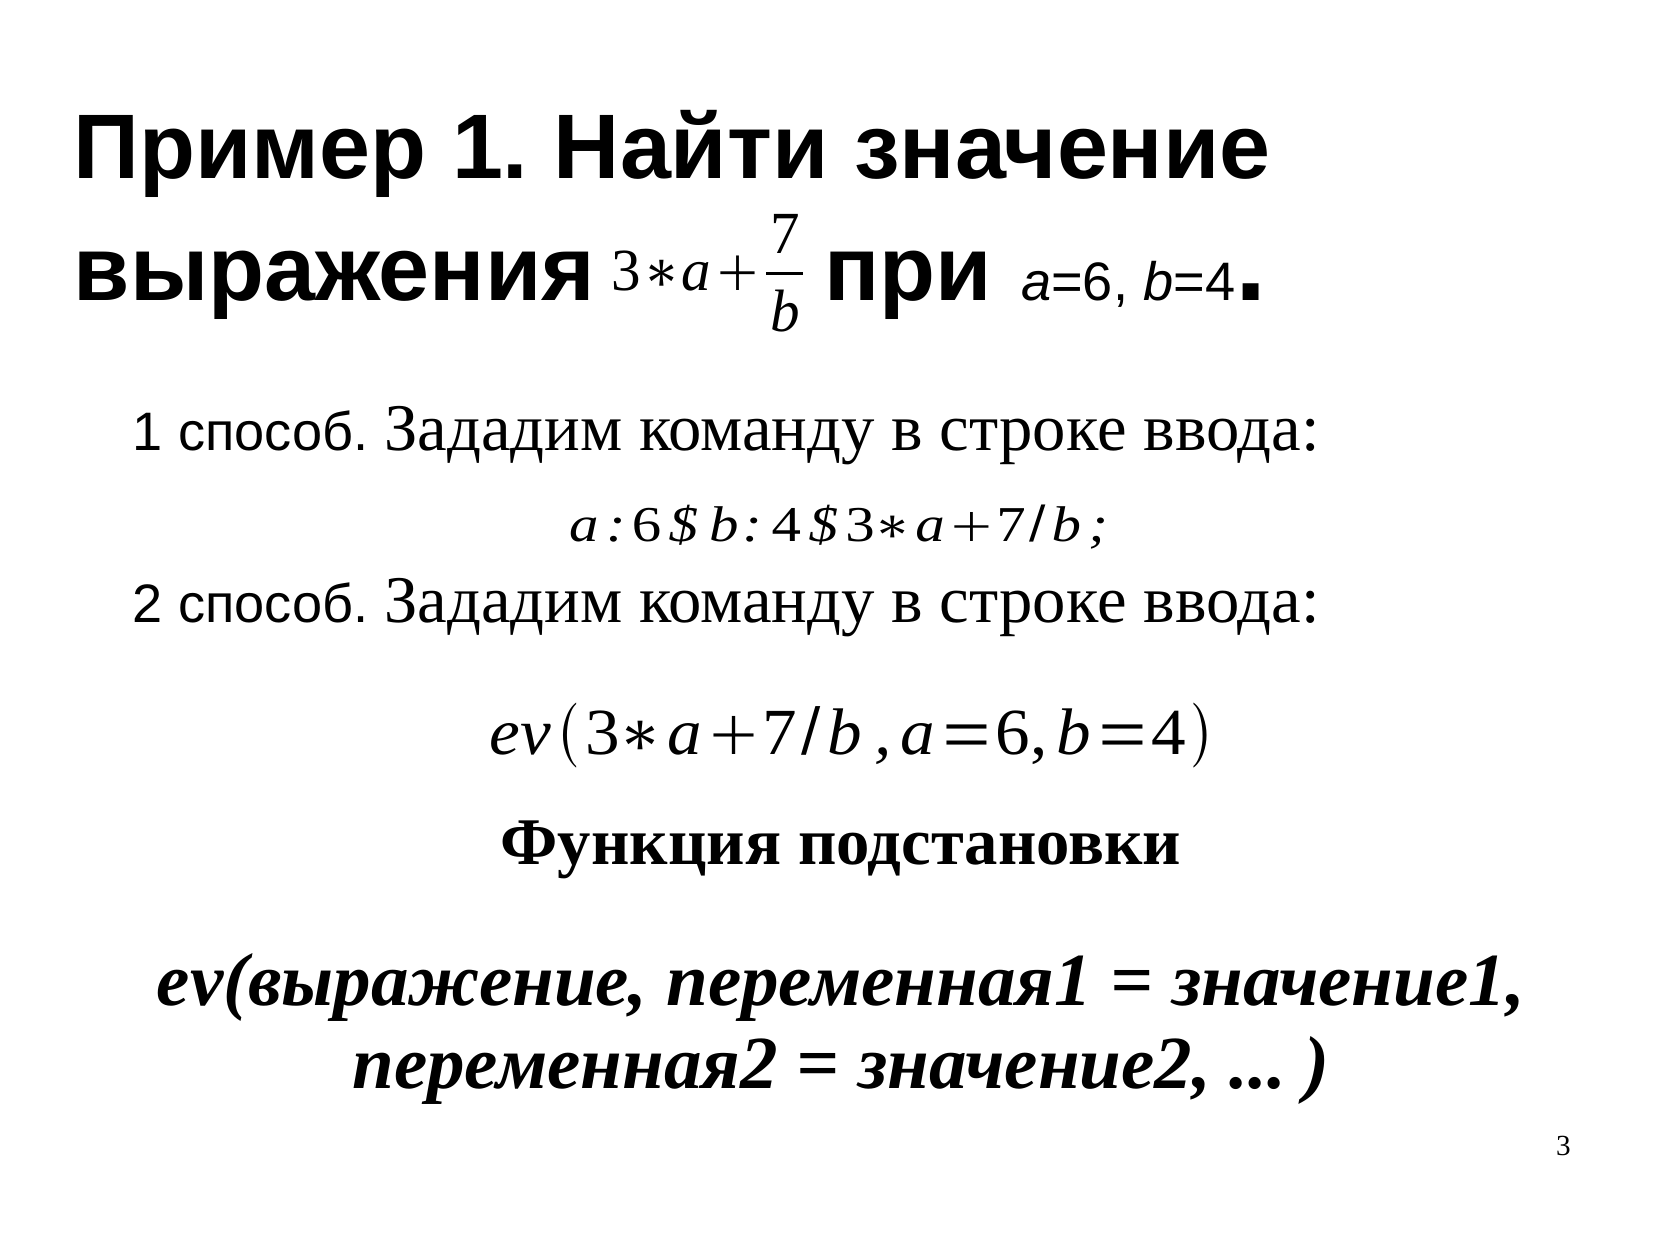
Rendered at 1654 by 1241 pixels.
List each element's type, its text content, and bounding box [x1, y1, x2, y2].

chart [472, 696, 1228, 772]
chart [596, 200, 819, 347]
text_box 1 способ. Зададим команду в строке ввода: [118, 383, 1447, 473]
text_box 2 способ. Зададим команду в строке ввода: [118, 555, 1447, 644]
text_box Пример 1. Найти значение выражения при a=6, b=4. [59, 88, 1595, 355]
chart [554, 498, 1123, 556]
text_box Функция подстановки ev(выражение, переменная1 = значение1, переменная2 = значение2, ... ) [88, 797, 1595, 1113]
